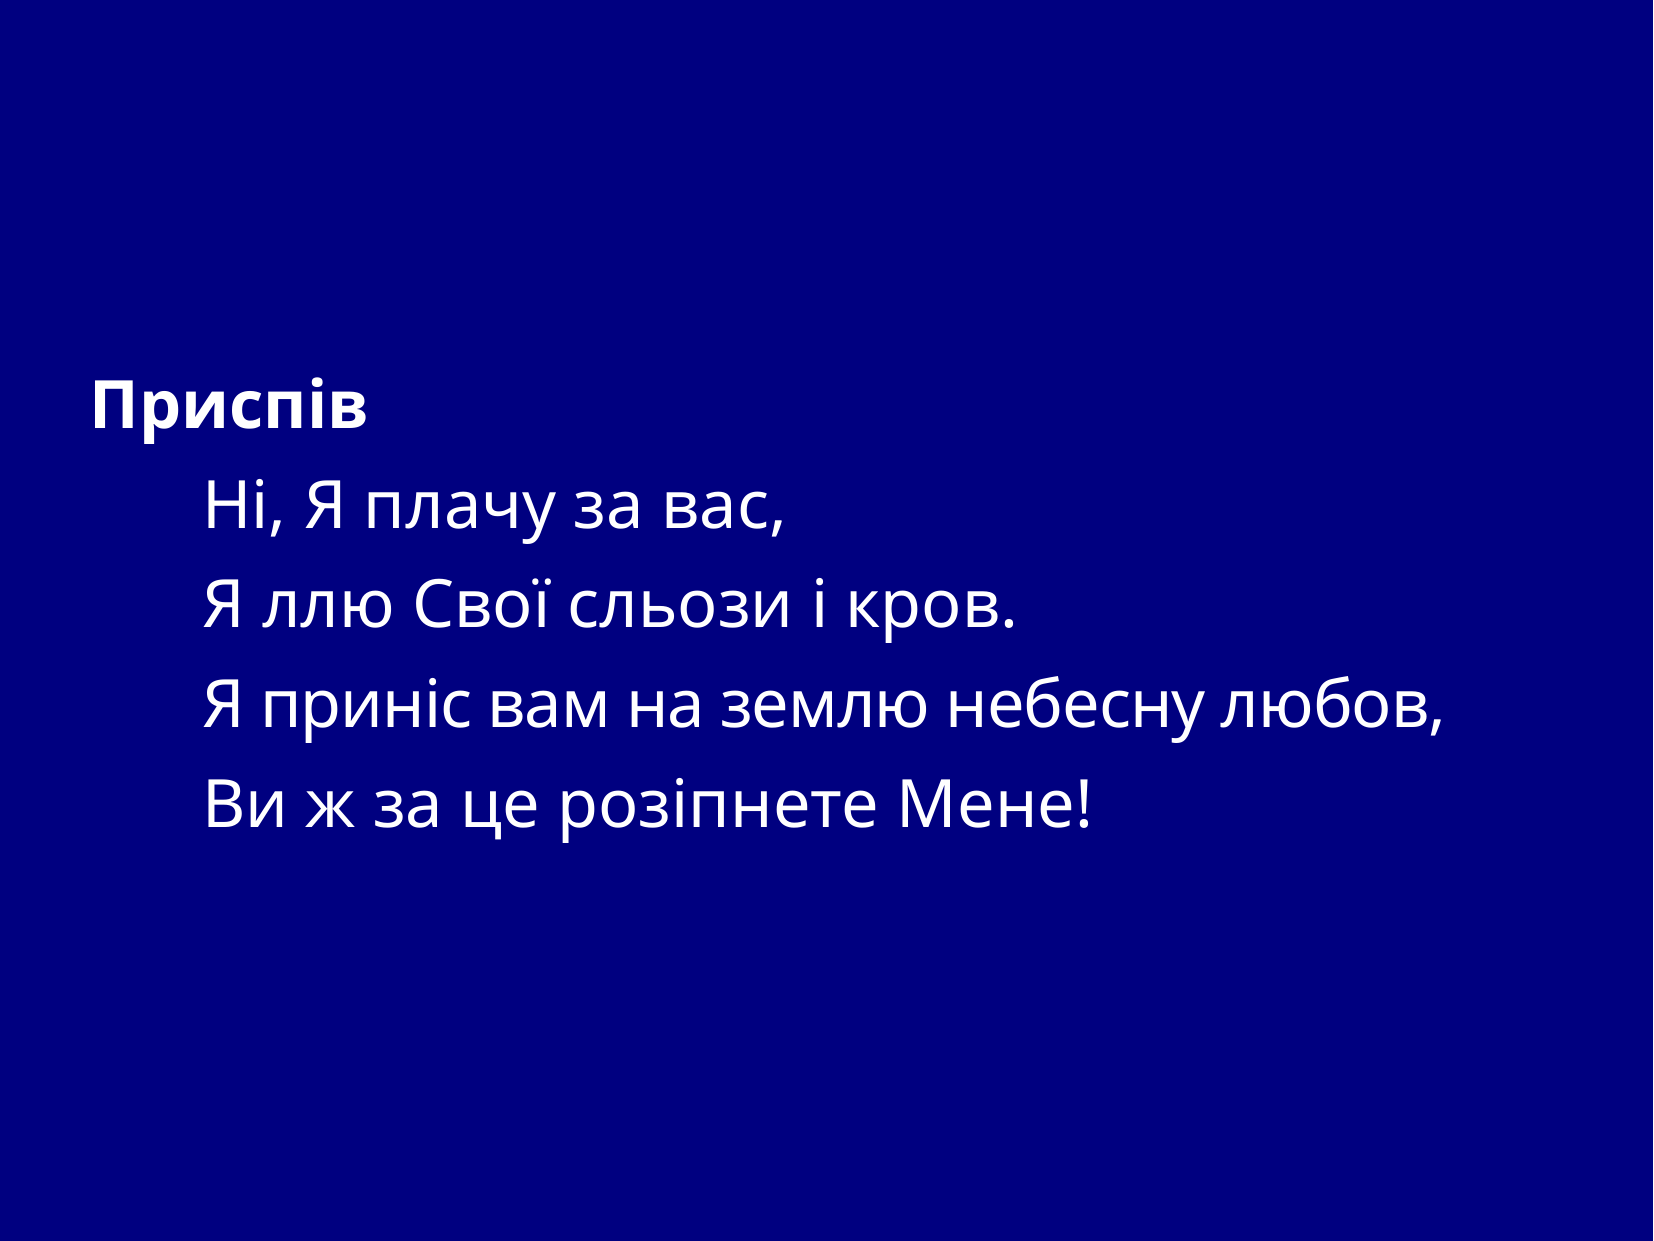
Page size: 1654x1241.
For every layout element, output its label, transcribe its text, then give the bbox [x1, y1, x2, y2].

text_box Приспів Ні, Я плачу за вас, Я ллю Свої сльози і кров. Я приніс вам на землю небесну любов, Ви ж за це розіпнете Мене! [75, 150, 1651, 1163]
